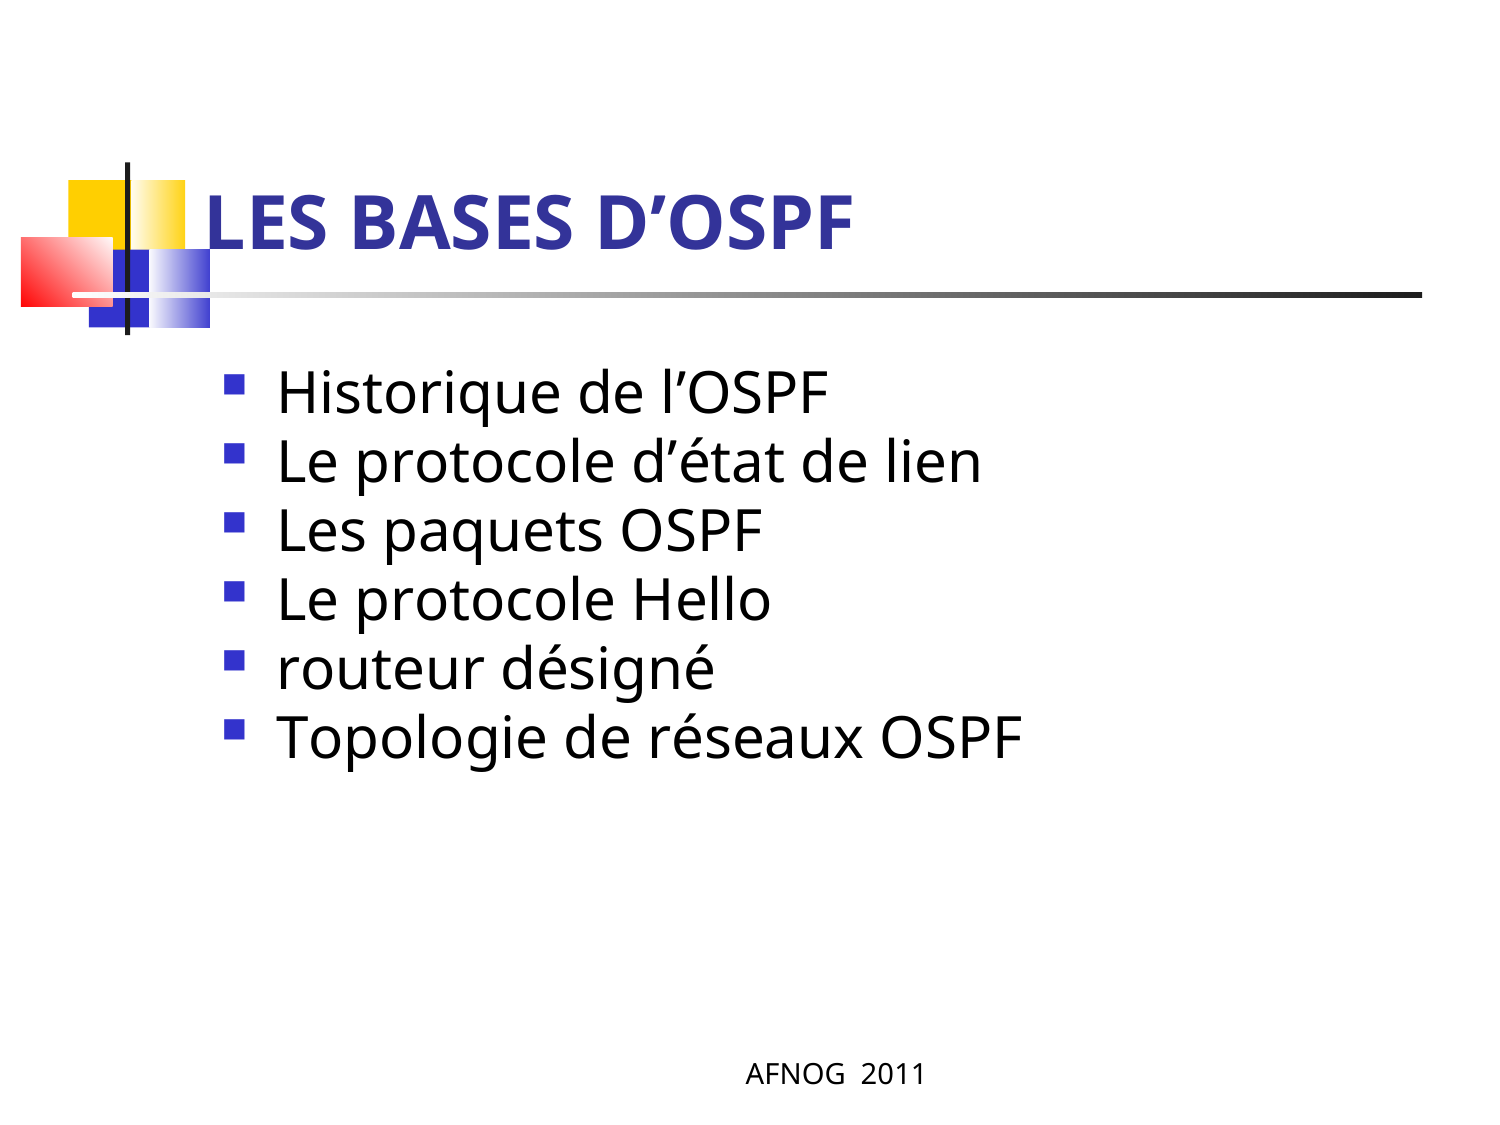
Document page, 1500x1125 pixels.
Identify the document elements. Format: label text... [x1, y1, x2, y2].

text_box AFNOG 2011 [599, 1024, 1074, 1099]
list Historique de l’OSPF Le protocole d’état de lien Les paquets OSPF Le protocole Hello routeur désigné Topologie de réseaux OSPF [206, 277, 1447, 1008]
title LES BASES D’OSPF [188, 90, 1468, 275]
